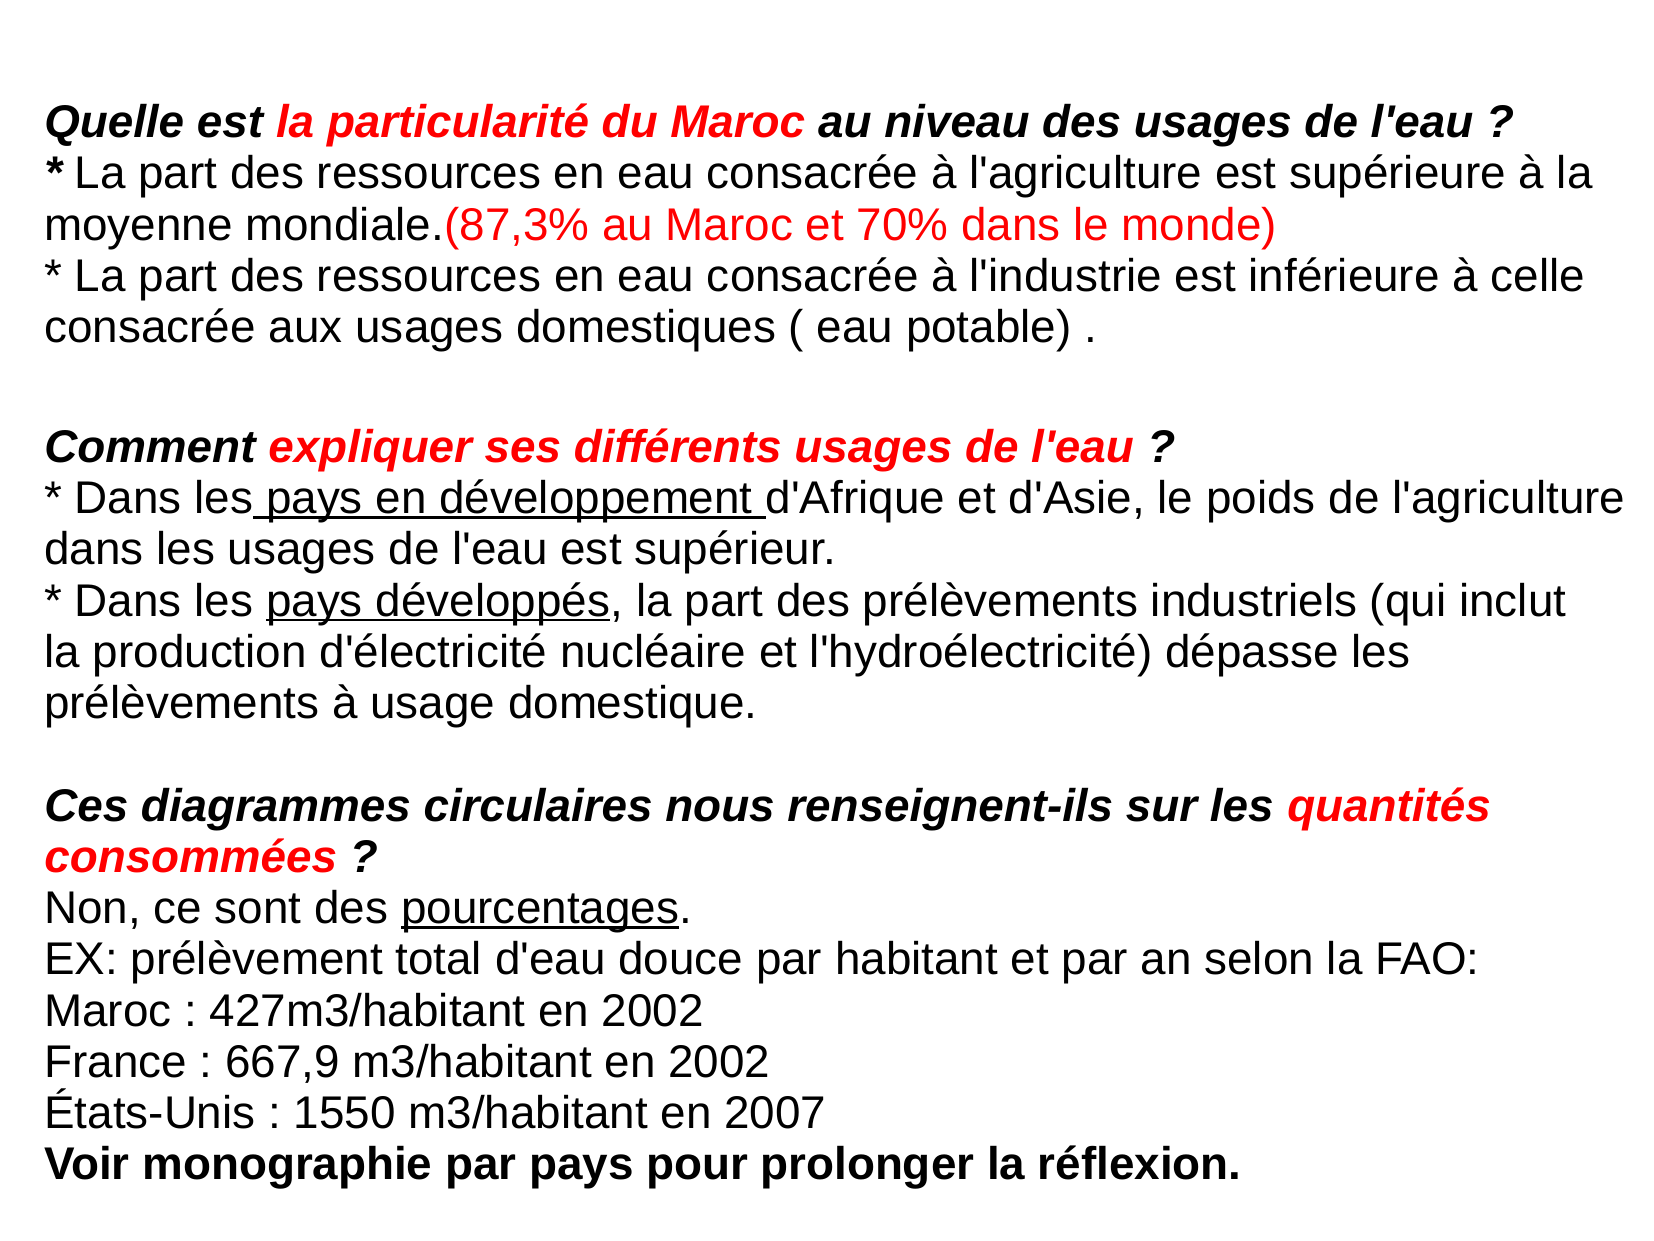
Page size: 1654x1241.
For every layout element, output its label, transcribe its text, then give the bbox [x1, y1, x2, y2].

text_box Comment expliquer ses différents usages de l'eau ? * Dans les pays en développement d'Afrique et d'Asie, le poids de l'agriculture dans les usages de l'eau est supérieur. * Dans les pays développés, la part des prélèvements industriels (qui inclut la production d'électricité nucléaire et l'hydroélectricité) dépasse les prélèvements à usage domestique. Ces diagrammes circulaires nous renseignent-ils sur les quantités consommées ? Non, ce sont des pourcentages. EX: prélèvement total d'eau douce par habitant et par an selon la FAO: Maroc : 427m3/habitant en 2002 France : 667,9 m3/habitant en 2002 États-Unis : 1550 m3/habitant en 2007 Voir monographie par pays pour prolonger la réflexion. [29, 413, 1654, 1199]
text_box Quelle est la particularité du Maroc au niveau des usages de l'eau ? * La part des ressources en eau consacrée à l'agriculture est supérieure à la moyenne mondiale.(87,3% au Maroc et 70% dans le monde) * La part des ressources en eau consacrée à l'industrie est inférieure à celle consacrée aux usages domestiques ( eau potable) . [29, 88, 1625, 413]
